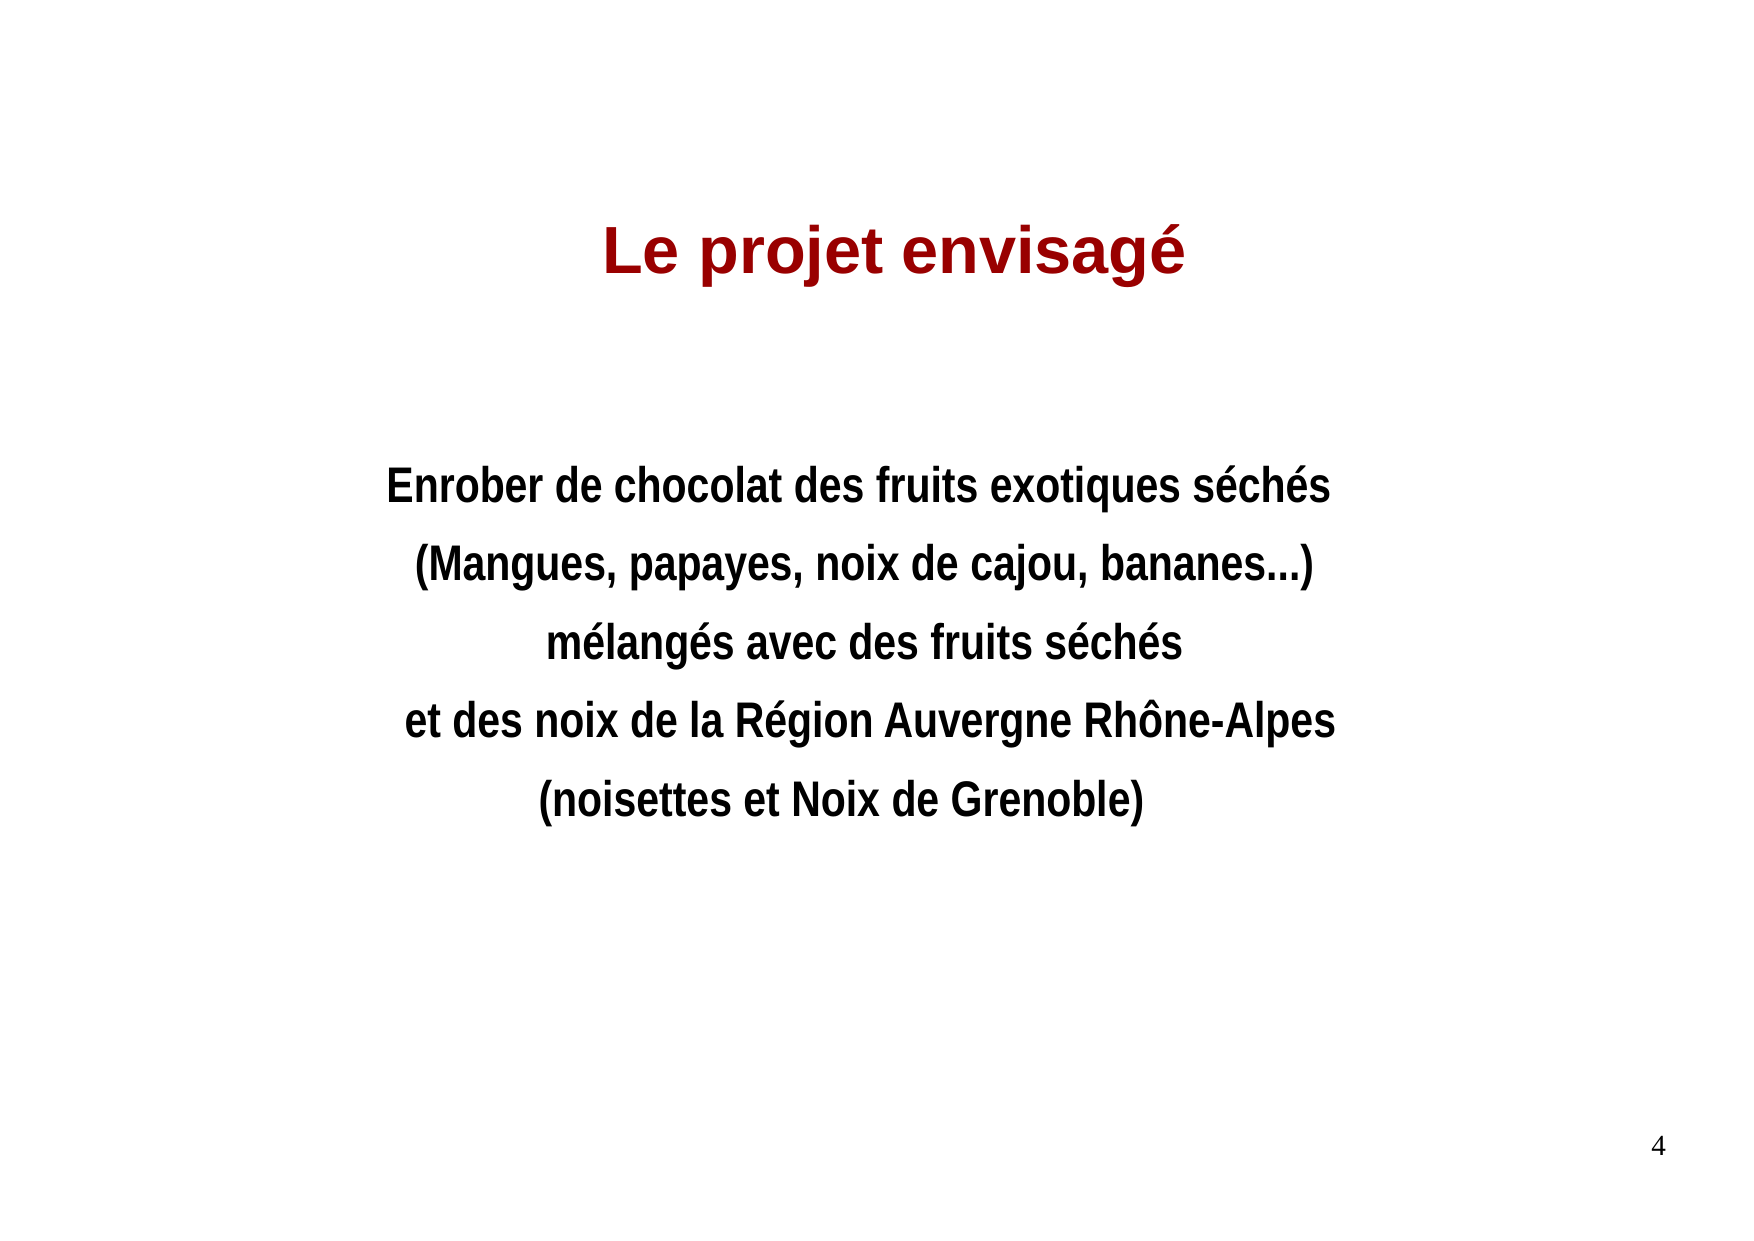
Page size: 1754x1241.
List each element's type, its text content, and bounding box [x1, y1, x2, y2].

title Le projet envisagé [87, 147, 1667, 355]
list Enrober de chocolat des fruits exotiques séchés (Mangues, papayes, noix de cajou, bananes...) mélangés avec des fruits séchés et des noix de la Région Auvergne Rhône-Alpes (noisettes et Noix de Grenoble) [150, 271, 1592, 886]
